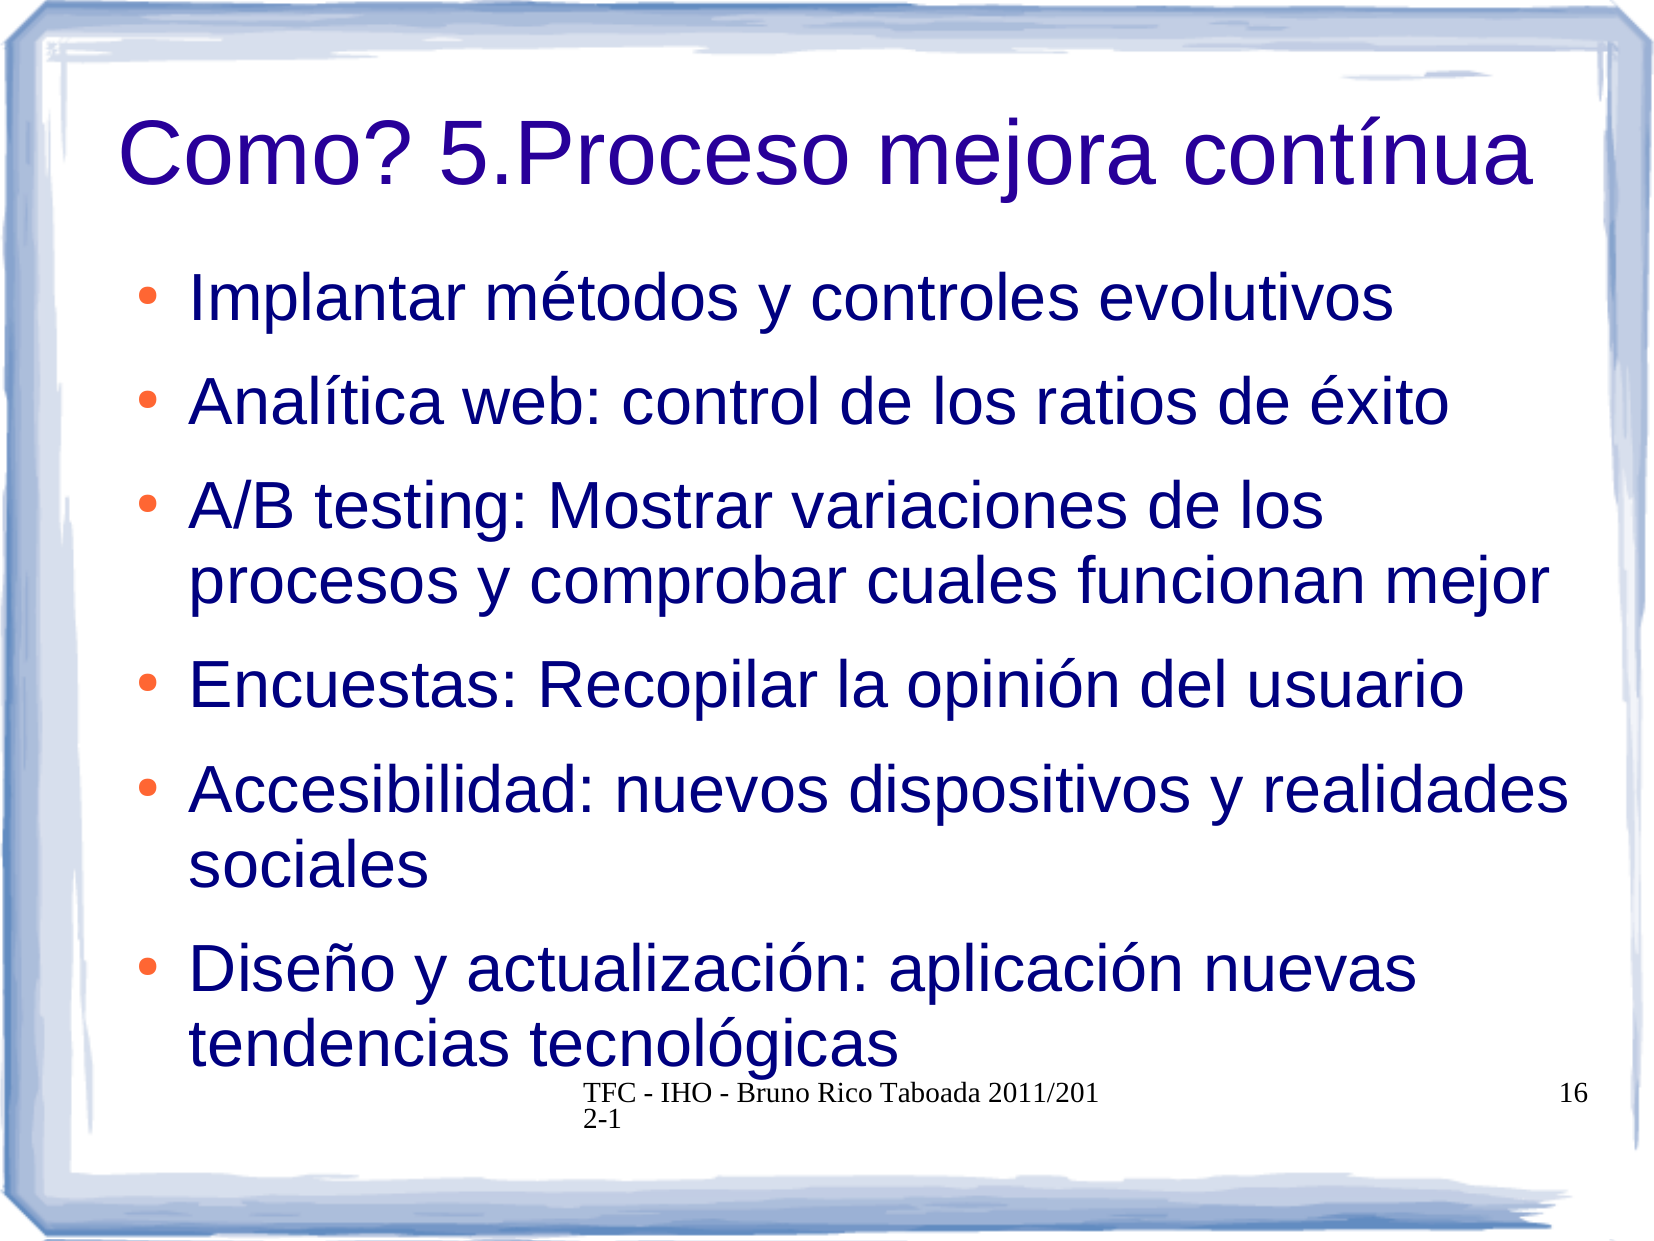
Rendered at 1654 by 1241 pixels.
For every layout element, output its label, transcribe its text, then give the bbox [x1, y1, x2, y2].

title Como? 5.Proceso mejora contínua [82, 49, 1571, 257]
list Implantar métodos y controles evolutivos Analítica web: control de los ratios de éxito A/B testing: Mostrar variaciones de los procesos y comprobar cuales funcionan mejor Encuestas: Recopilar la opinión del usuario Accesibilidad: nuevos dispositivos y realidades sociales Diseño y actualización: aplicación nuevas tendencias tecnológicas [118, 259, 1595, 1102]
picture [0, 0, 1654, 1241]
